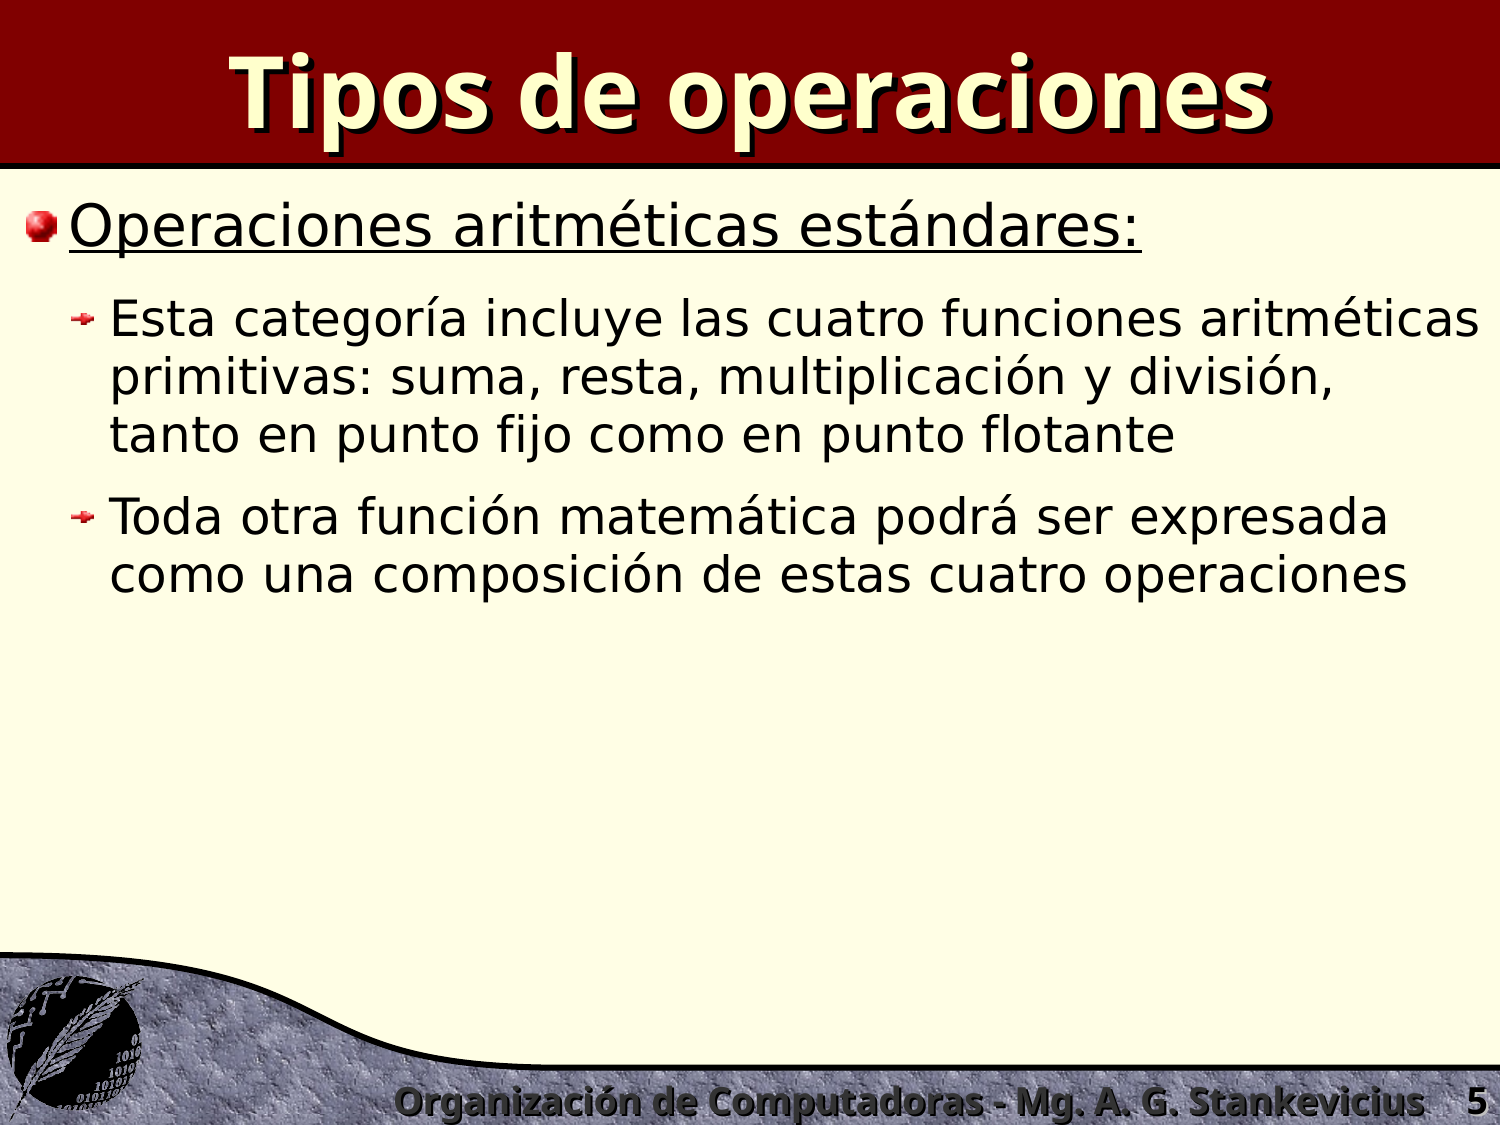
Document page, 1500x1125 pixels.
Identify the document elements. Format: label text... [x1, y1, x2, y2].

picture [448, 1100, 455, 1110]
picture [1058, 1100, 1065, 1110]
picture [0, 959, 1500, 1125]
title Tipos de operaciones [15, 5, 1485, 160]
list Operaciones aritméticas estándares: Esta categoría incluye las cuatro funciones aritméticas primitivas: suma, resta, multiplicación y división, tanto en punto fijo como en punto flotante Toda otra función matemática podrá ser expresada como una composición de estas cuatro operaciones [11, 192, 1486, 935]
picture [802, 1100, 806, 1110]
